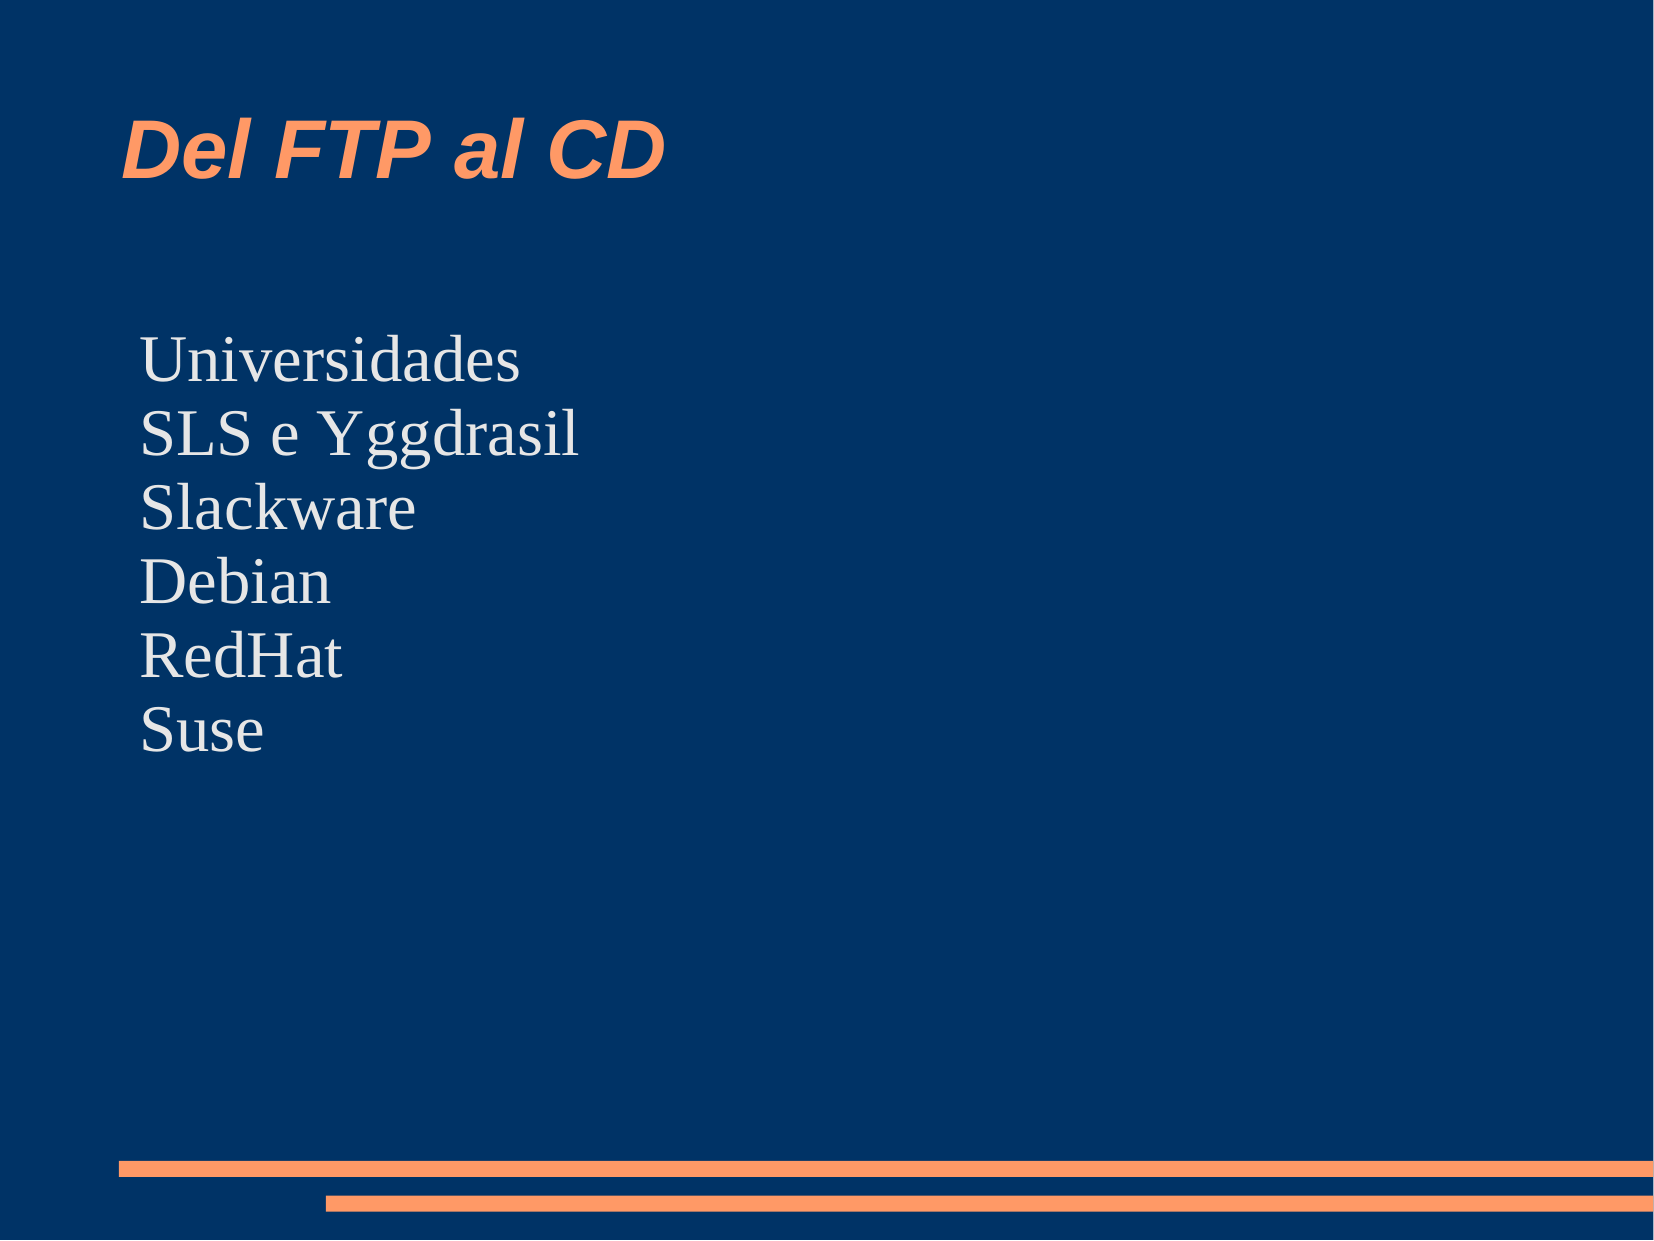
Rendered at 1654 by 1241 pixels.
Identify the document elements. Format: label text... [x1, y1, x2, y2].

list Universidades SLS e Yggdrasil Slackware Debian RedHat Suse [121, 322, 1561, 1133]
title Del FTP al CD [121, 46, 1534, 254]
